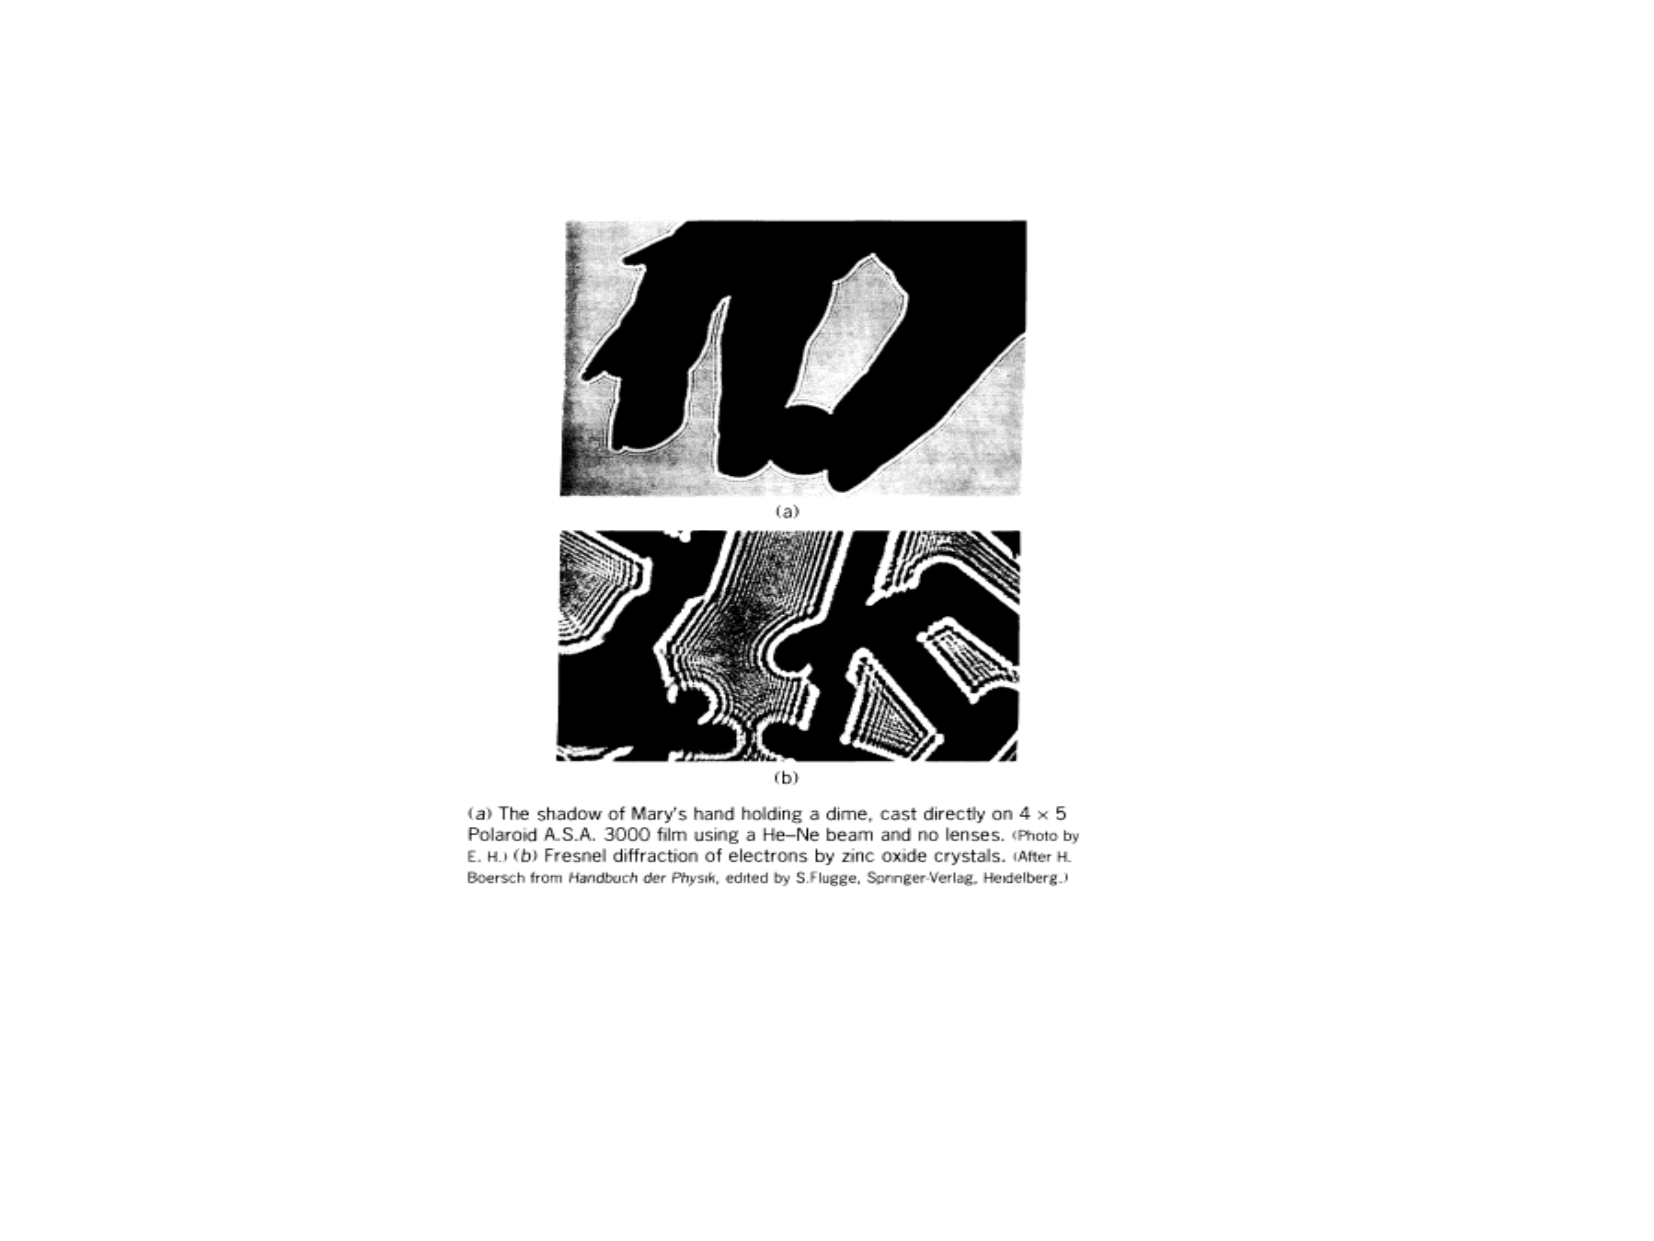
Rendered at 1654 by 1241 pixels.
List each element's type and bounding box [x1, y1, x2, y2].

picture [450, 187, 1114, 912]
